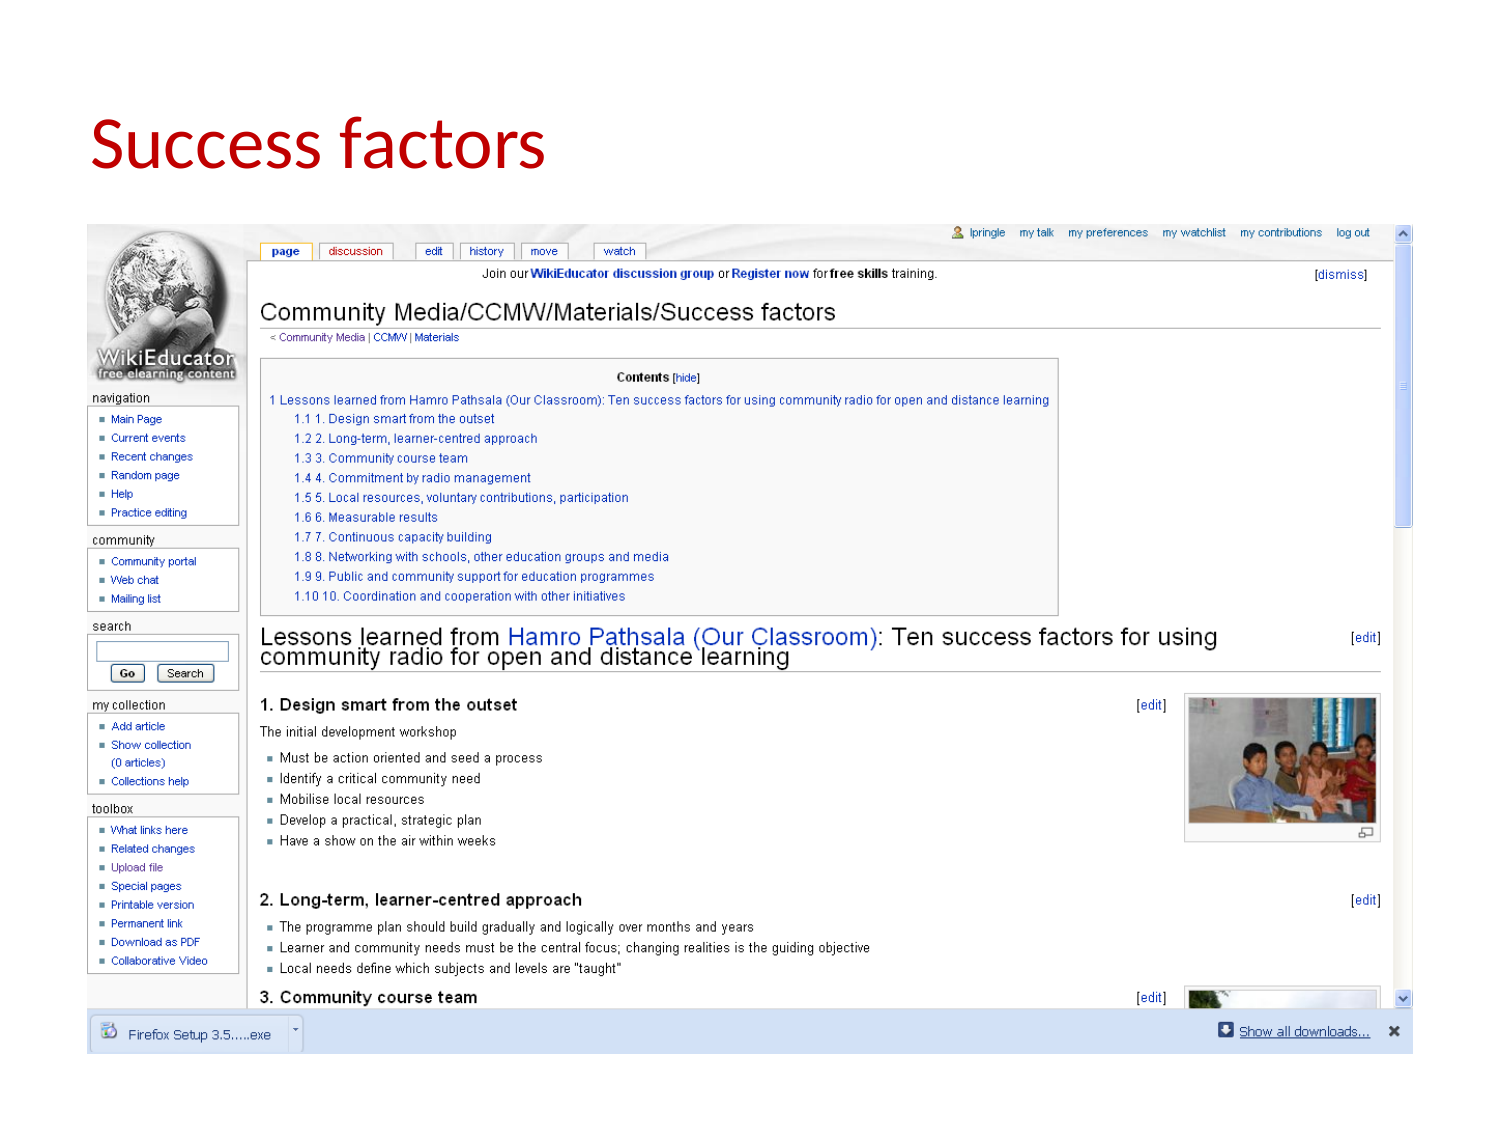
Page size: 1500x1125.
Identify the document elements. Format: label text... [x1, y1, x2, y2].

title Success factors [75, 45, 1426, 233]
picture [87, 224, 1413, 1054]
